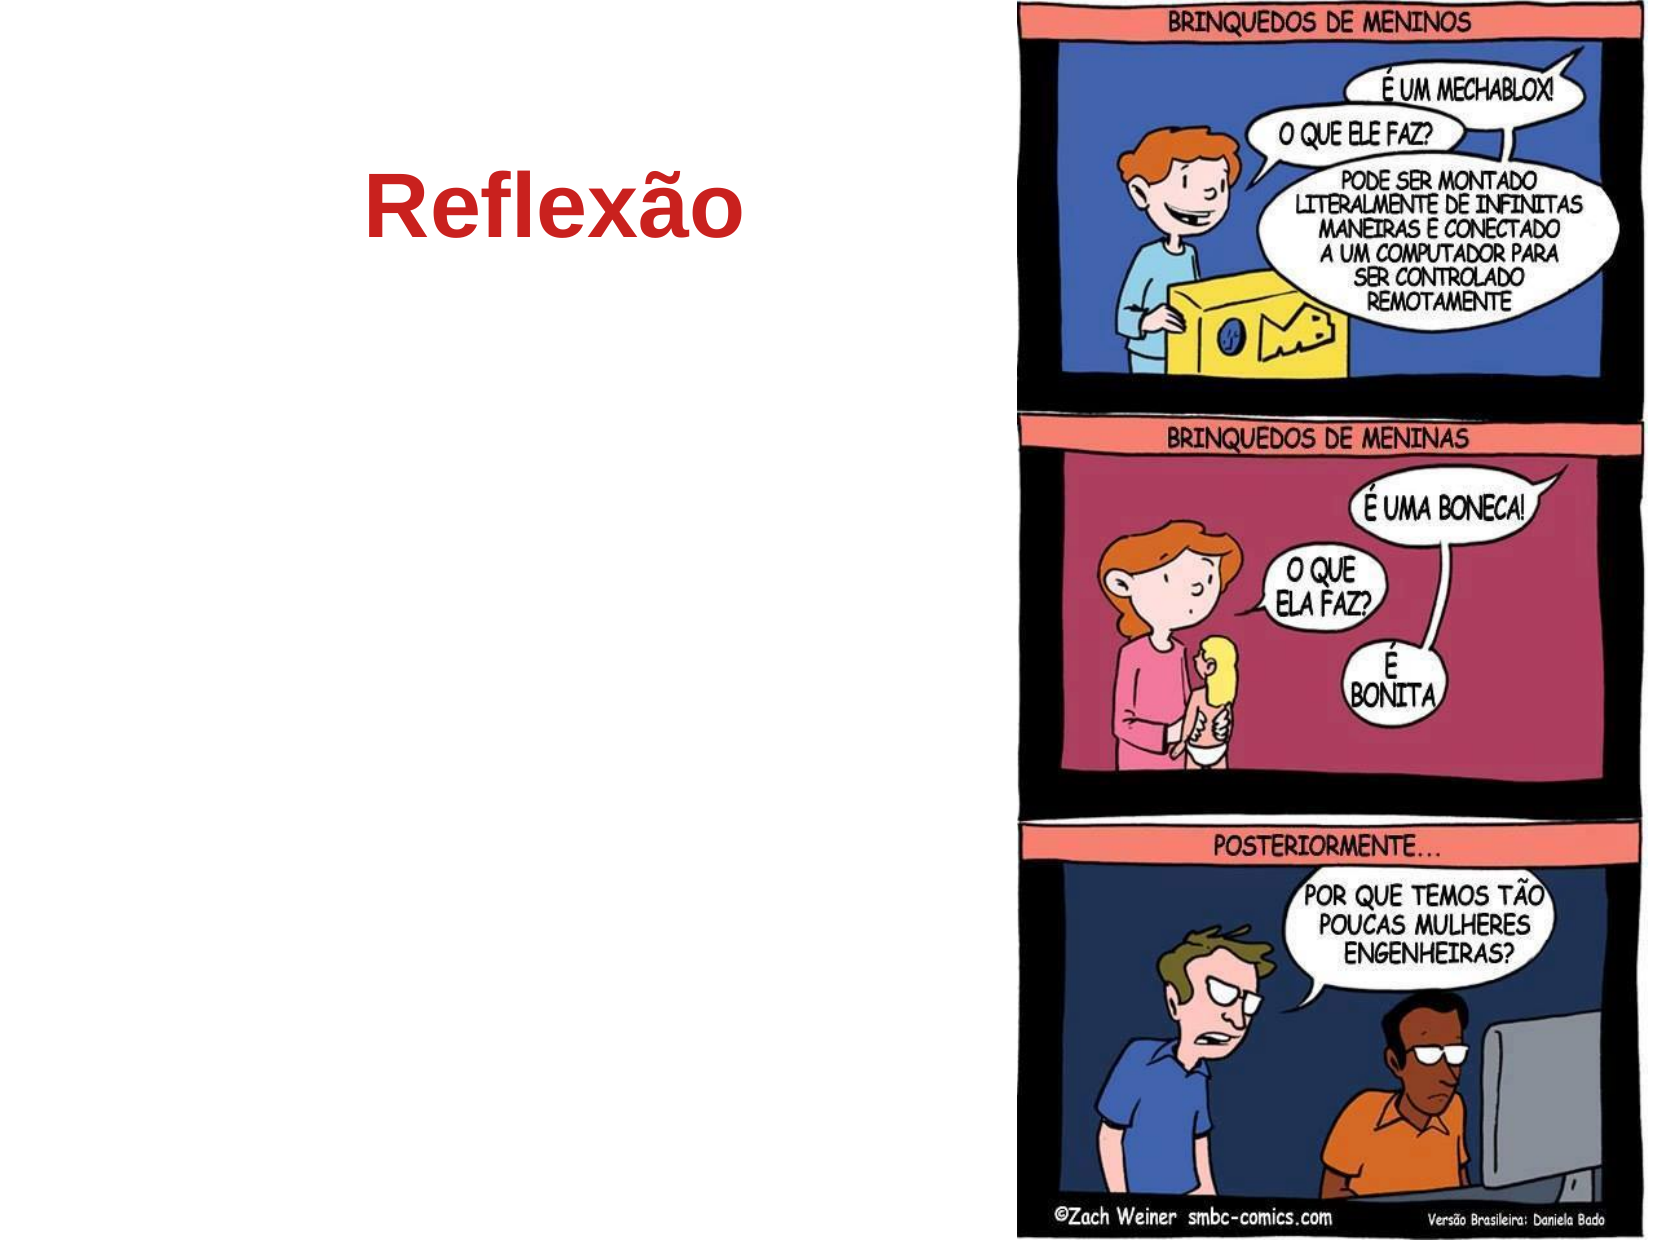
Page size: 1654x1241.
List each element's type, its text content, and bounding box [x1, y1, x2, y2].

picture [1017, 0, 1648, 1240]
title Reflexão [0, 102, 1017, 310]
